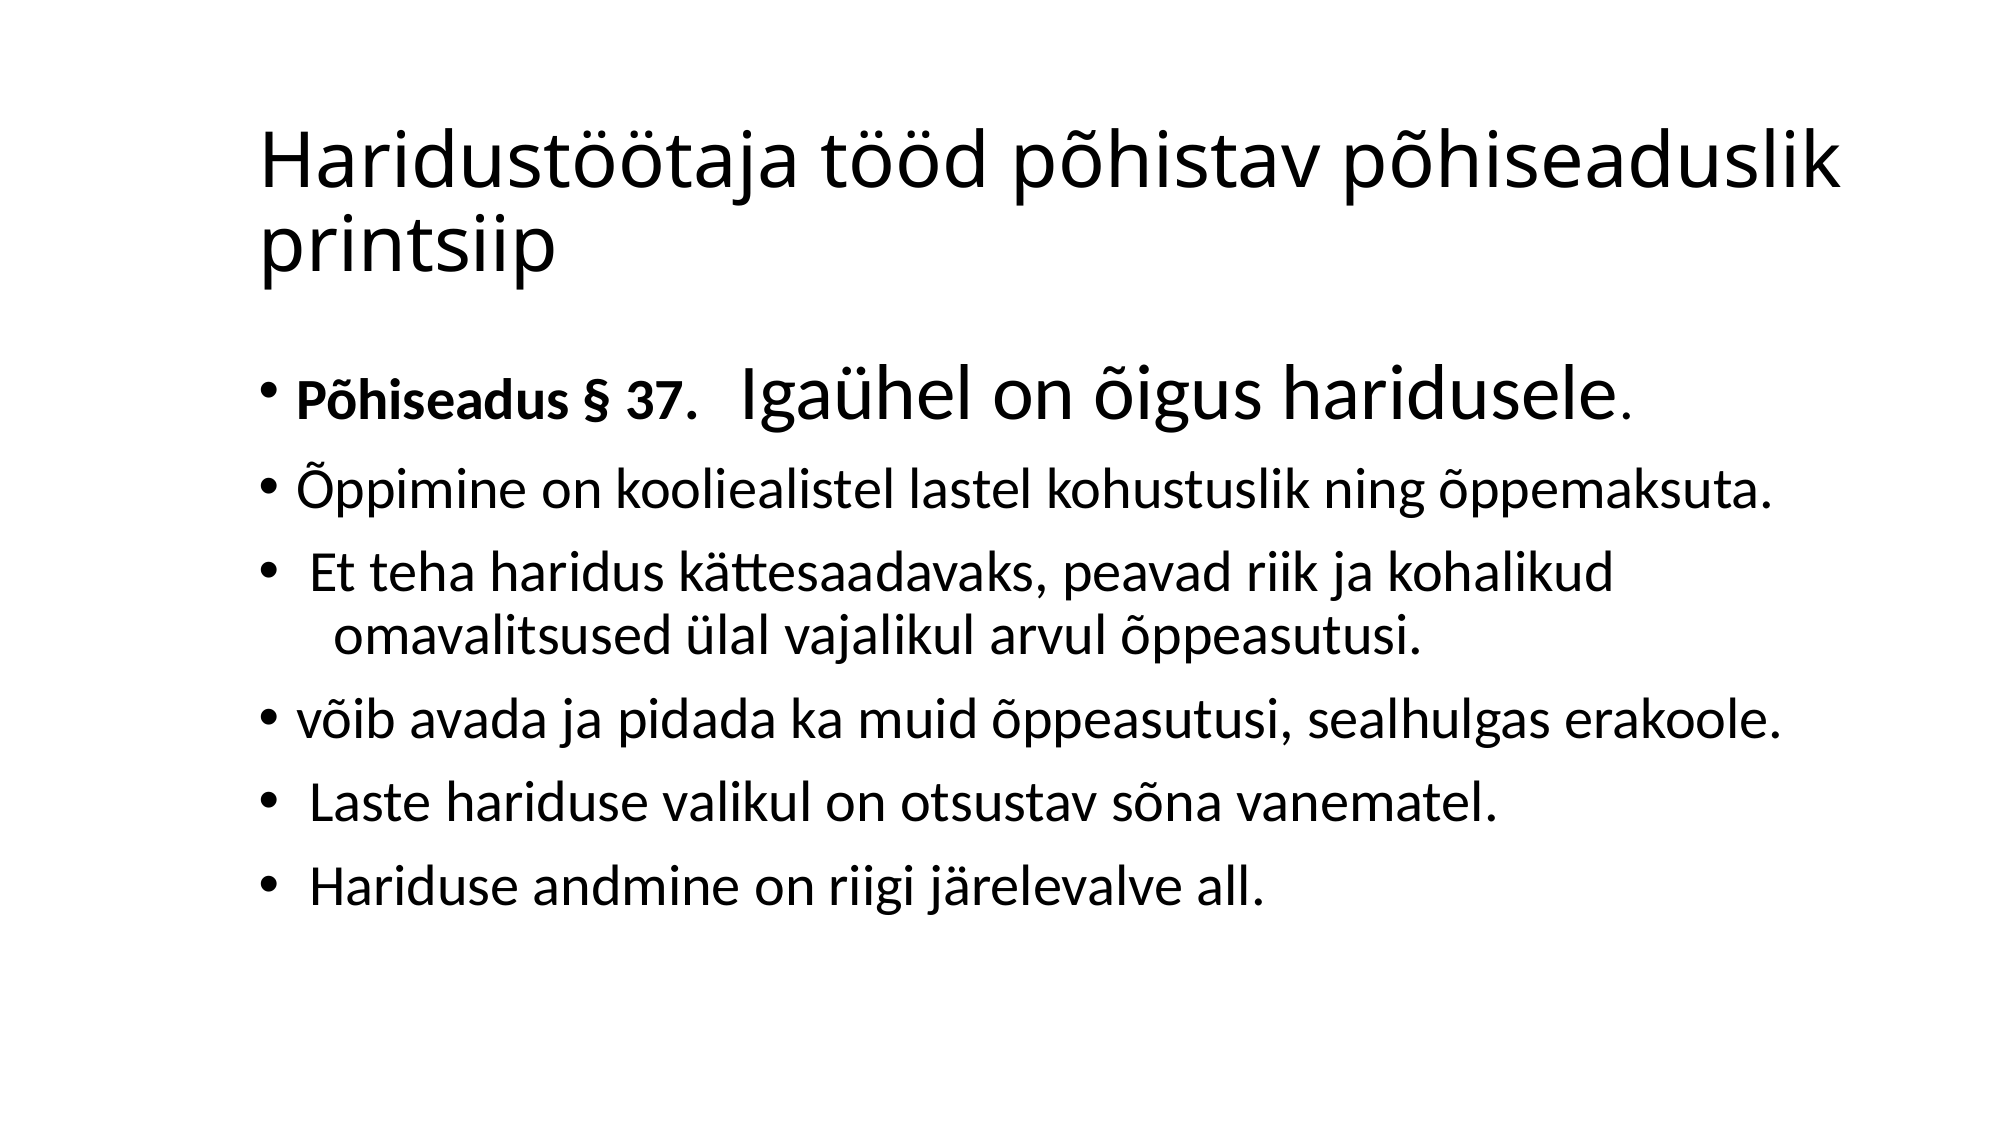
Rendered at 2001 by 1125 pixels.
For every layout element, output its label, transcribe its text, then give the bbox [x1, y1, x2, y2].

list Põhiseadus § 37. Igaühel on õigus haridusele. Õppimine on kooliealistel lastel kohustuslik ning õppemaksuta. Et teha haridus kättesaadavaks, peavad riik ja kohalikud omavalitsused ülal vajalikul arvul õppeasutusi. võib avada ja pidada ka muid õppeasutusi, sealhulgas erakoole. Laste hariduse valikul on otsustav sõna vanematel. Hariduse andmine on riigi järelevalve all. [243, 343, 1887, 950]
title Haridustöötaja tööd põhistav põhiseaduslik printsiip [243, 112, 1887, 297]
